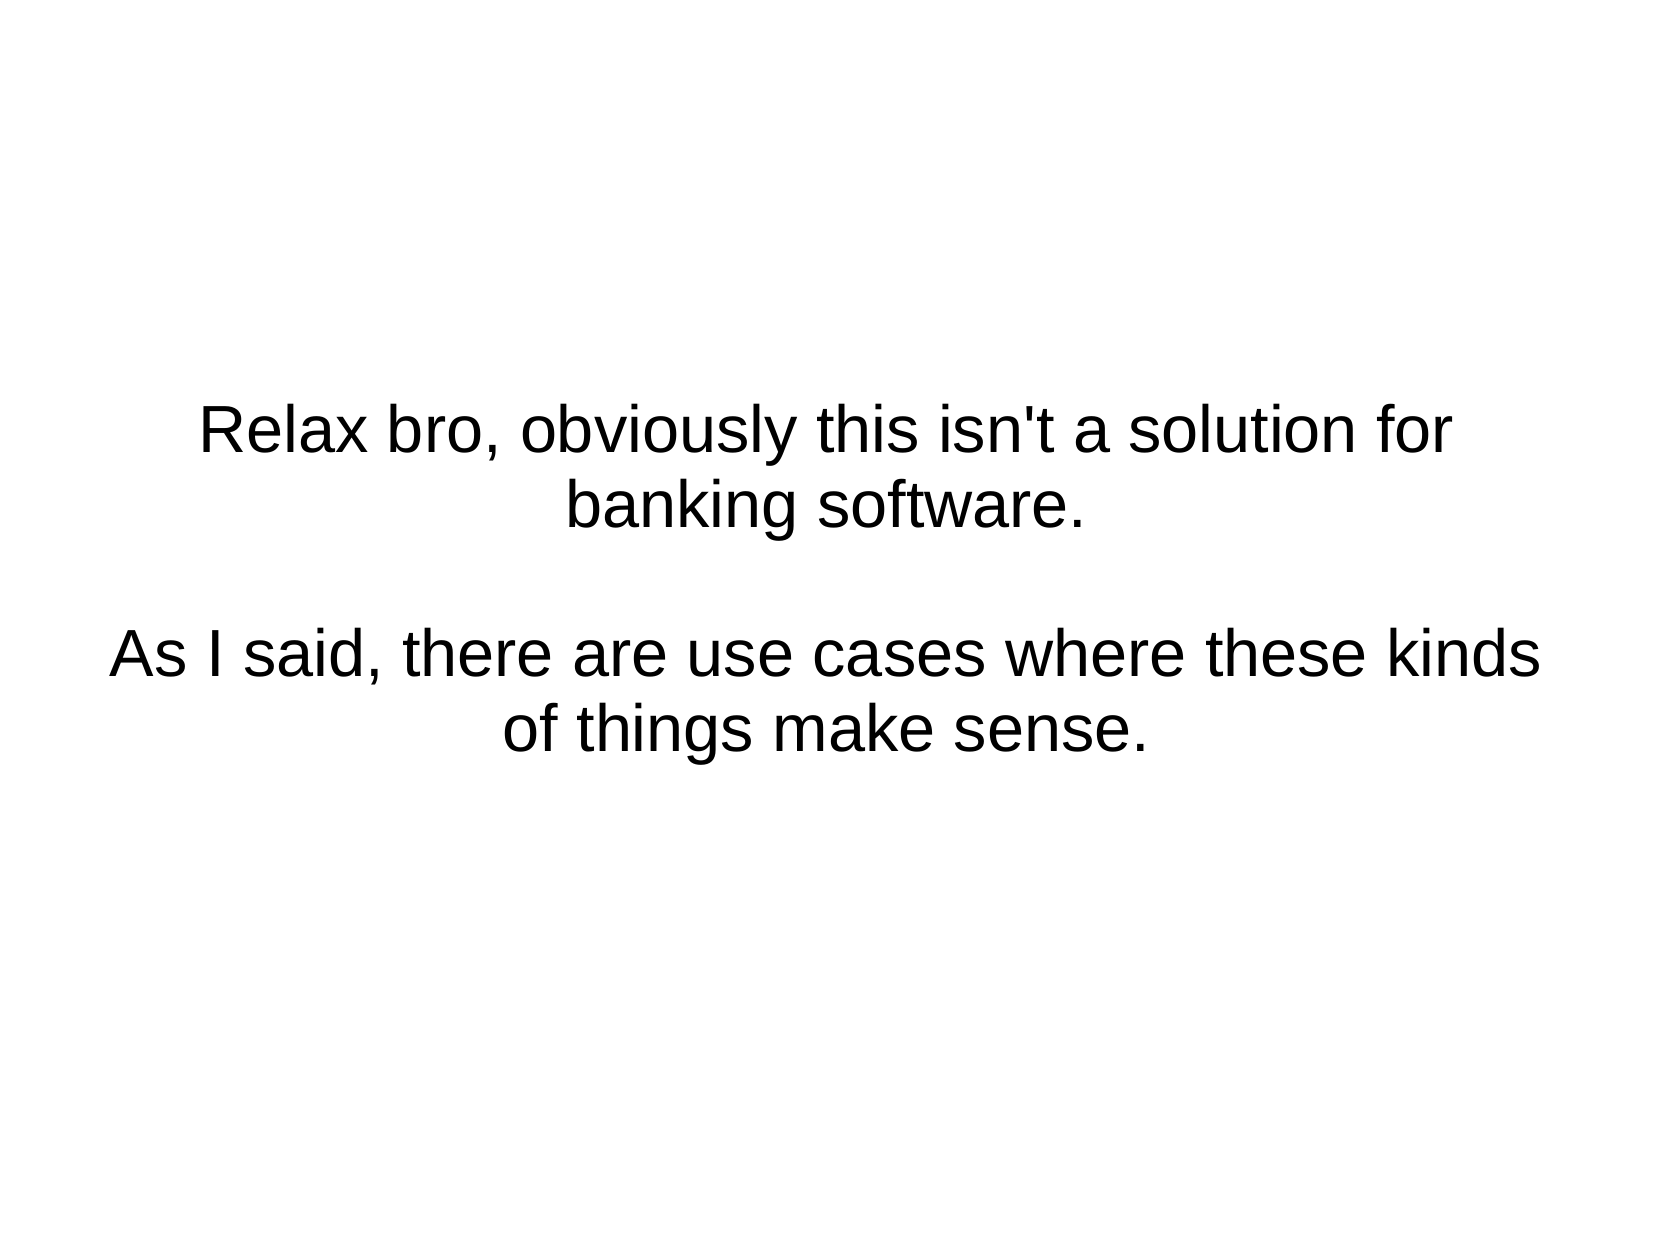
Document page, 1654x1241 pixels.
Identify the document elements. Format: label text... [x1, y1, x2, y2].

subtitle Relax bro, obviously this isn't a solution for banking software. As I said, there are use cases where these kinds of things make sense. [82, 49, 1571, 1109]
